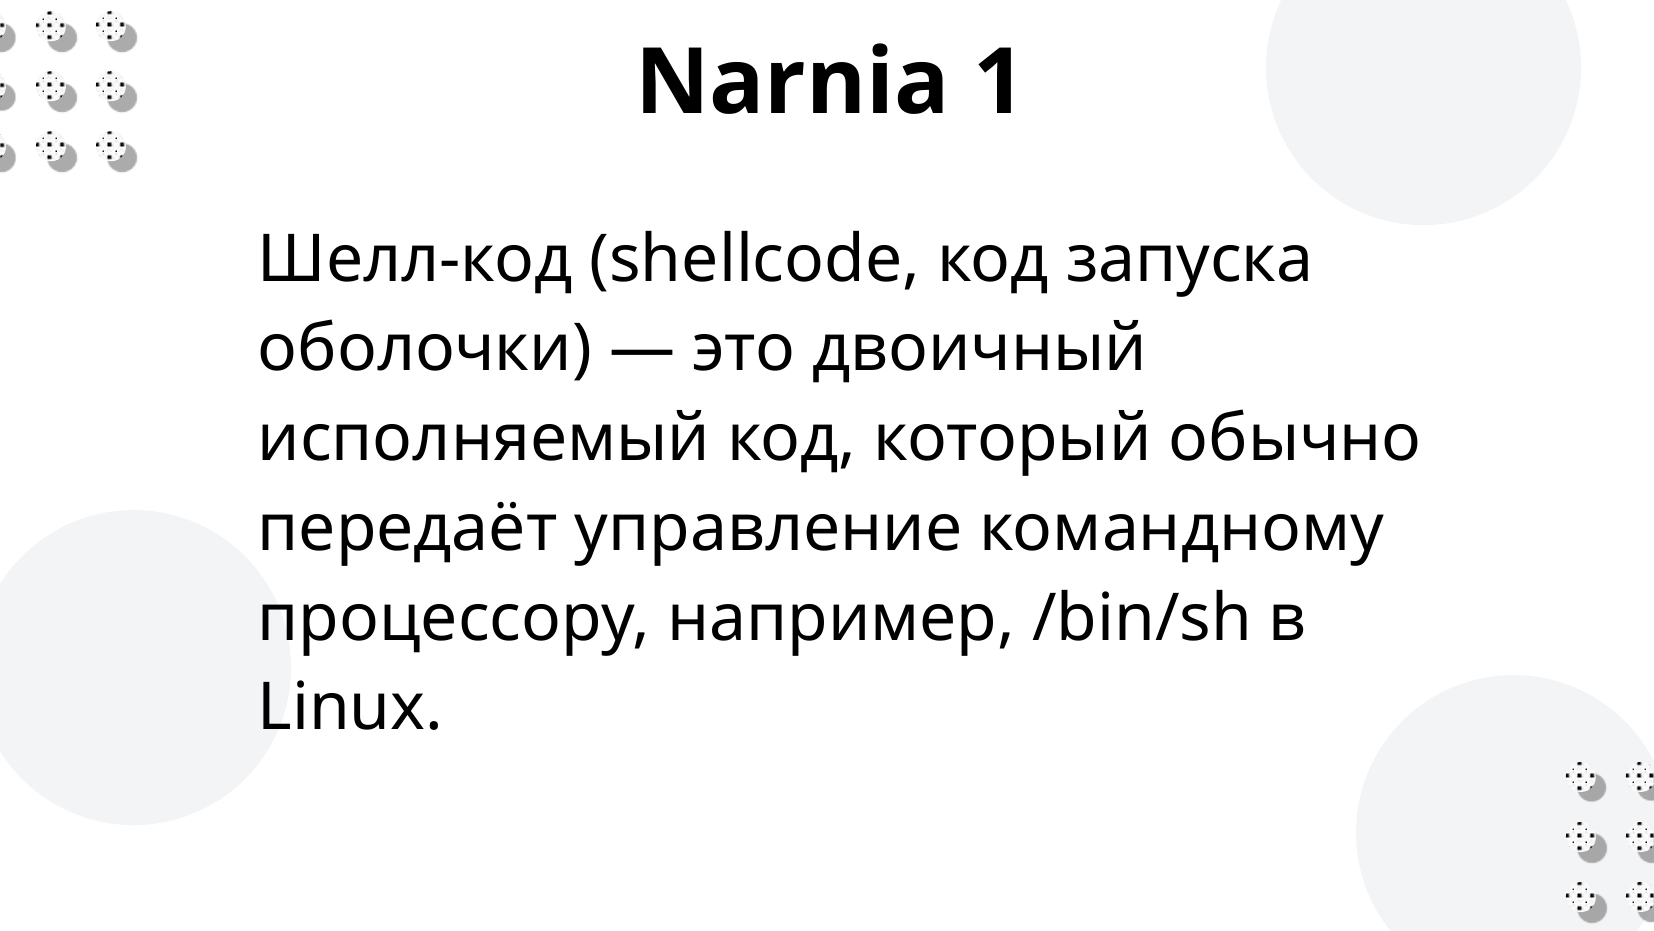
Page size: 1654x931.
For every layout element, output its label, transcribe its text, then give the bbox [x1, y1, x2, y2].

picture [99, 156, 123, 162]
picture [0, 74, 6, 99]
picture [1625, 821, 1654, 853]
picture [1565, 761, 1596, 793]
title Narnia 1 [86, 0, 1576, 156]
picture [1565, 821, 1596, 853]
list Шелл-код (shellcode, код запуска оболочки) — это двоичный исполняемый код, который обычно передаёт управление командному процессору, например, /bin/sh в Linux. [187, 210, 1463, 751]
picture [1625, 761, 1654, 792]
picture [35, 11, 66, 42]
picture [35, 131, 67, 162]
picture [1625, 881, 1654, 912]
picture [35, 71, 66, 102]
picture [0, 134, 7, 159]
picture [1565, 882, 1596, 913]
picture [0, 14, 6, 39]
